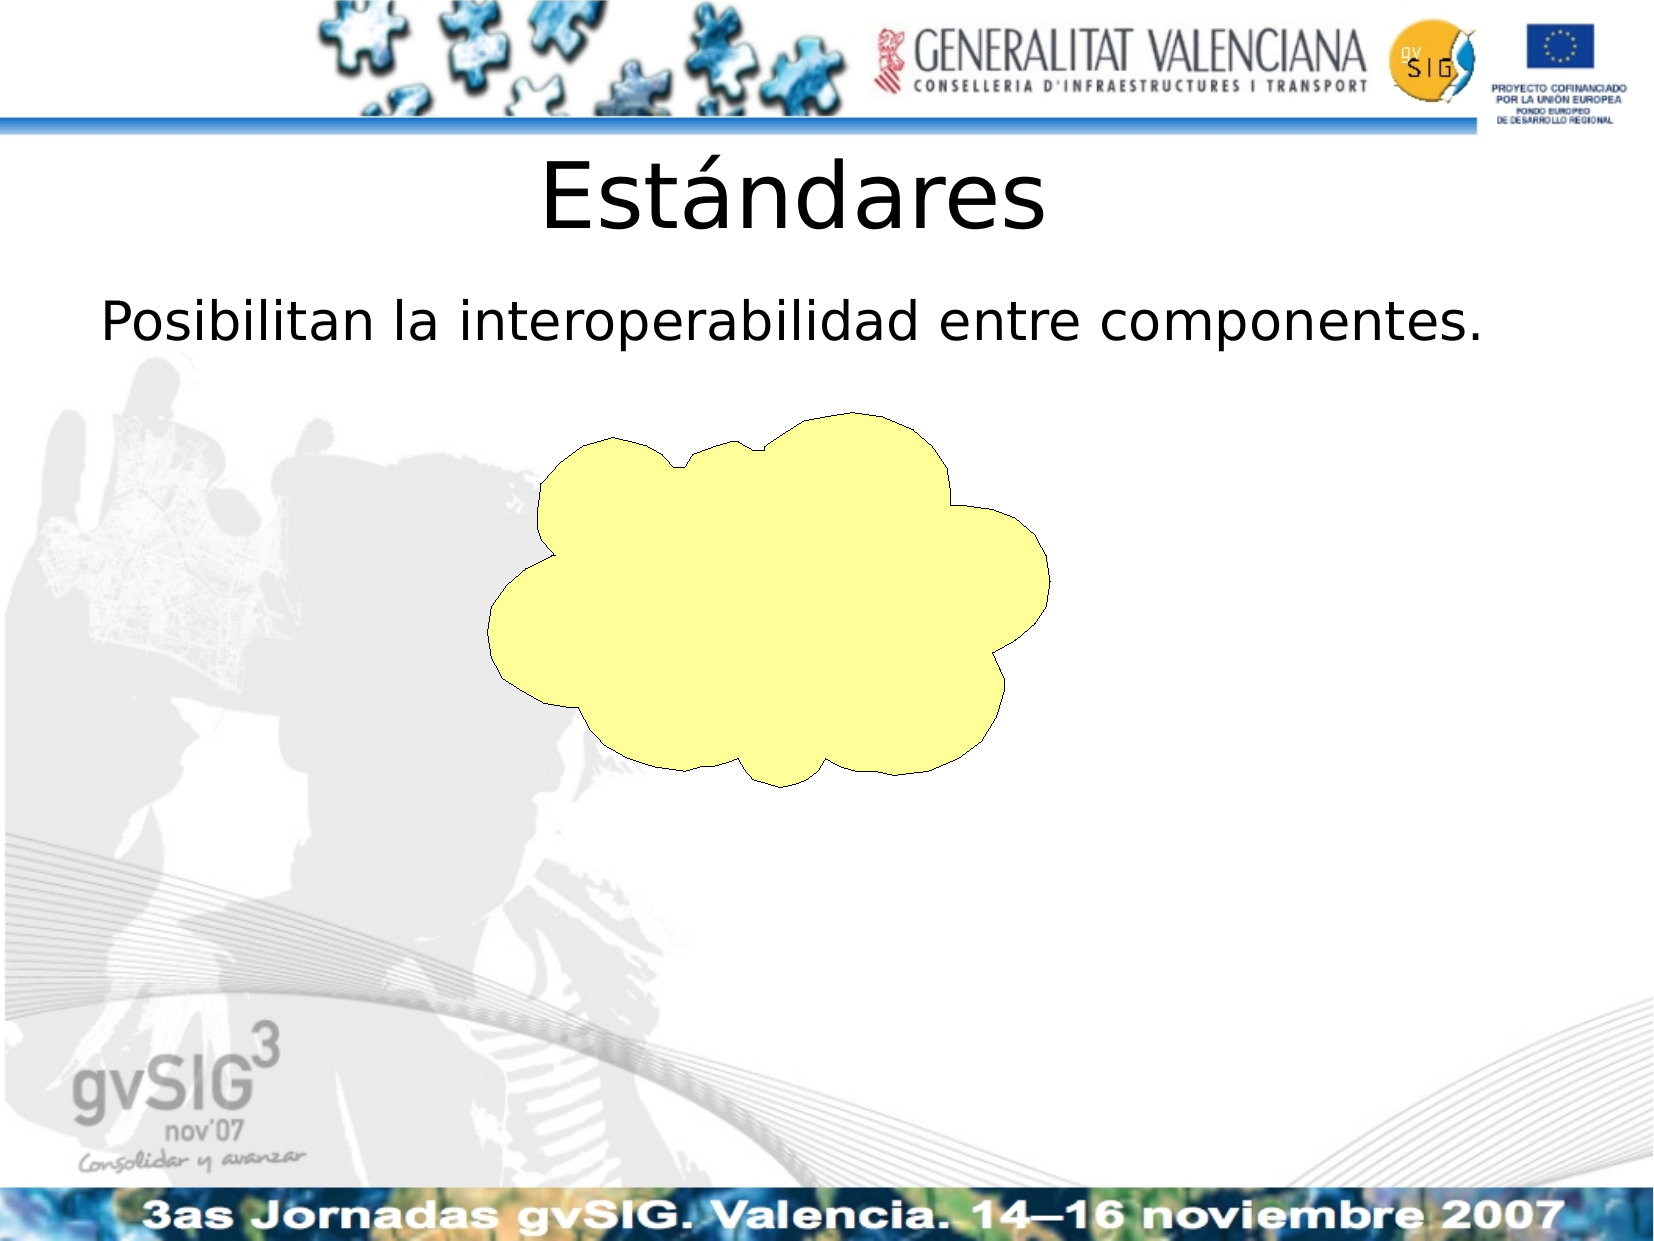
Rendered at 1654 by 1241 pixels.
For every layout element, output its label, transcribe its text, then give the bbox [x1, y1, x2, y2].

title Estándares [49, 92, 1538, 301]
text_box [487, 412, 1051, 788]
list Posibilitan la interoperabilidad entre componentes. [82, 290, 1571, 1109]
picture [0, 0, 1654, 1241]
